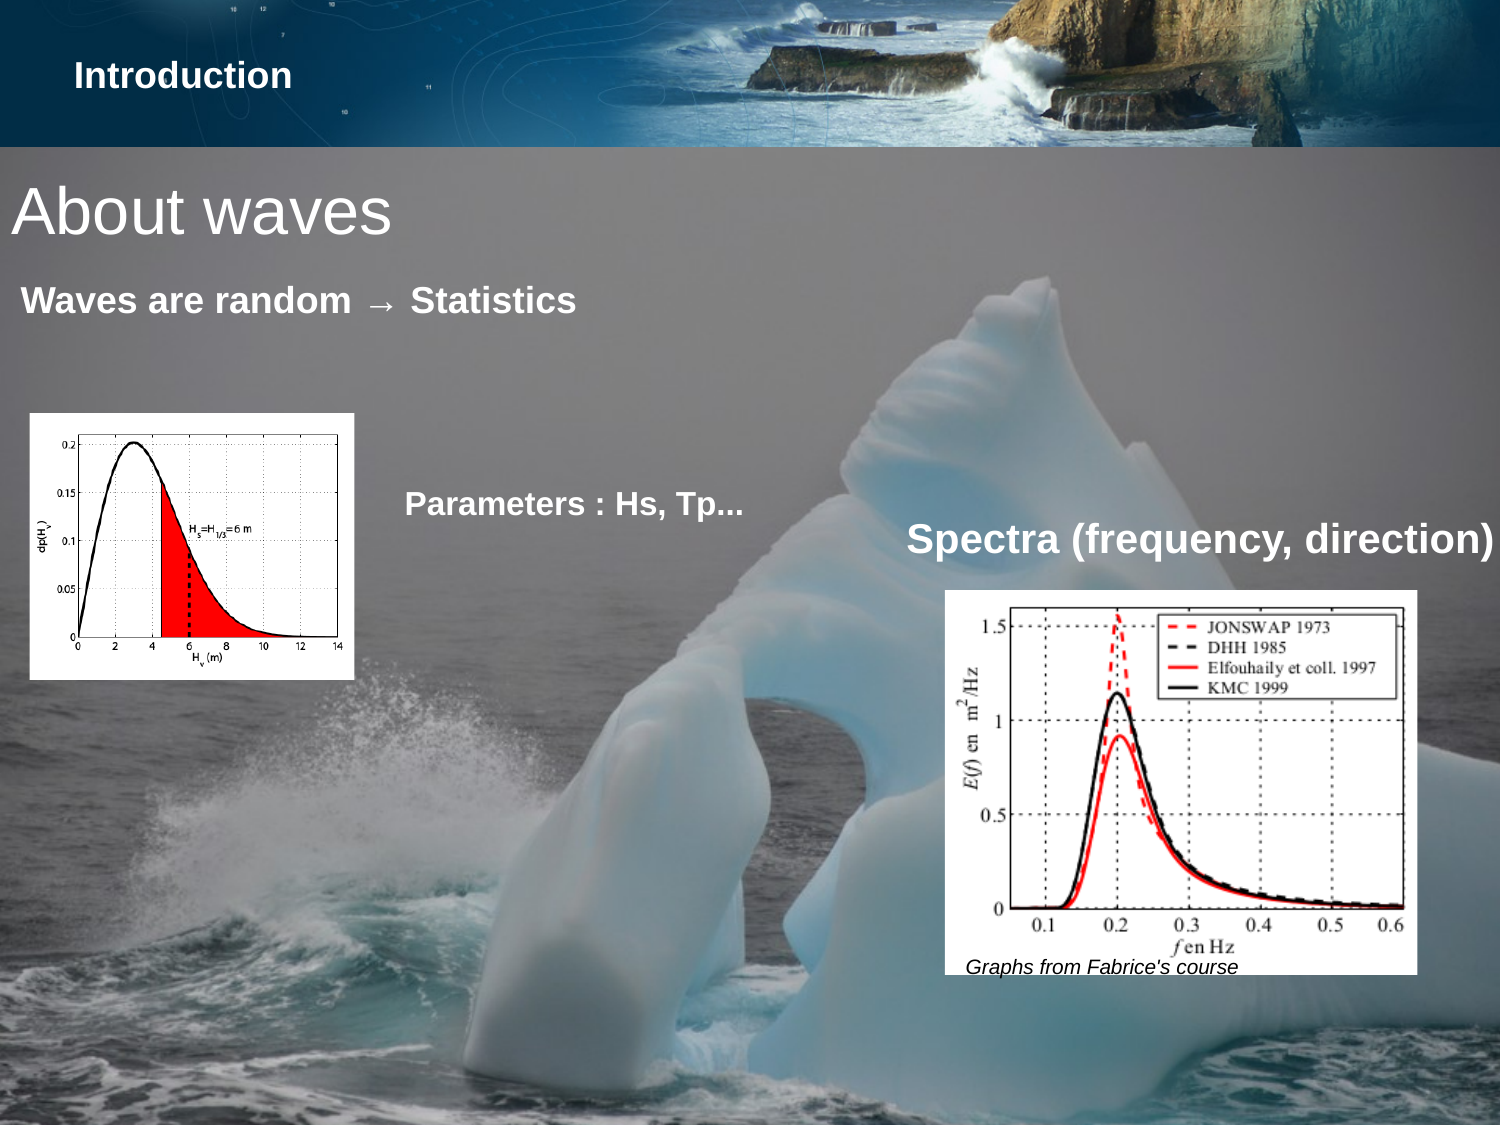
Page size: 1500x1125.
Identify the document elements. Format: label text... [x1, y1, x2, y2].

text_box Graphs from Fabrice's course [915, 944, 1300, 1004]
picture [0, 0, 1500, 1125]
title About waves [0, 119, 1182, 296]
text_box Waves are random → Statistics [0, 265, 650, 416]
text_box Parameters : Hs, Tp... [355, 472, 787, 530]
title Introduction [59, 29, 355, 119]
text_box Spectra (frequency, direction) [856, 501, 1500, 619]
